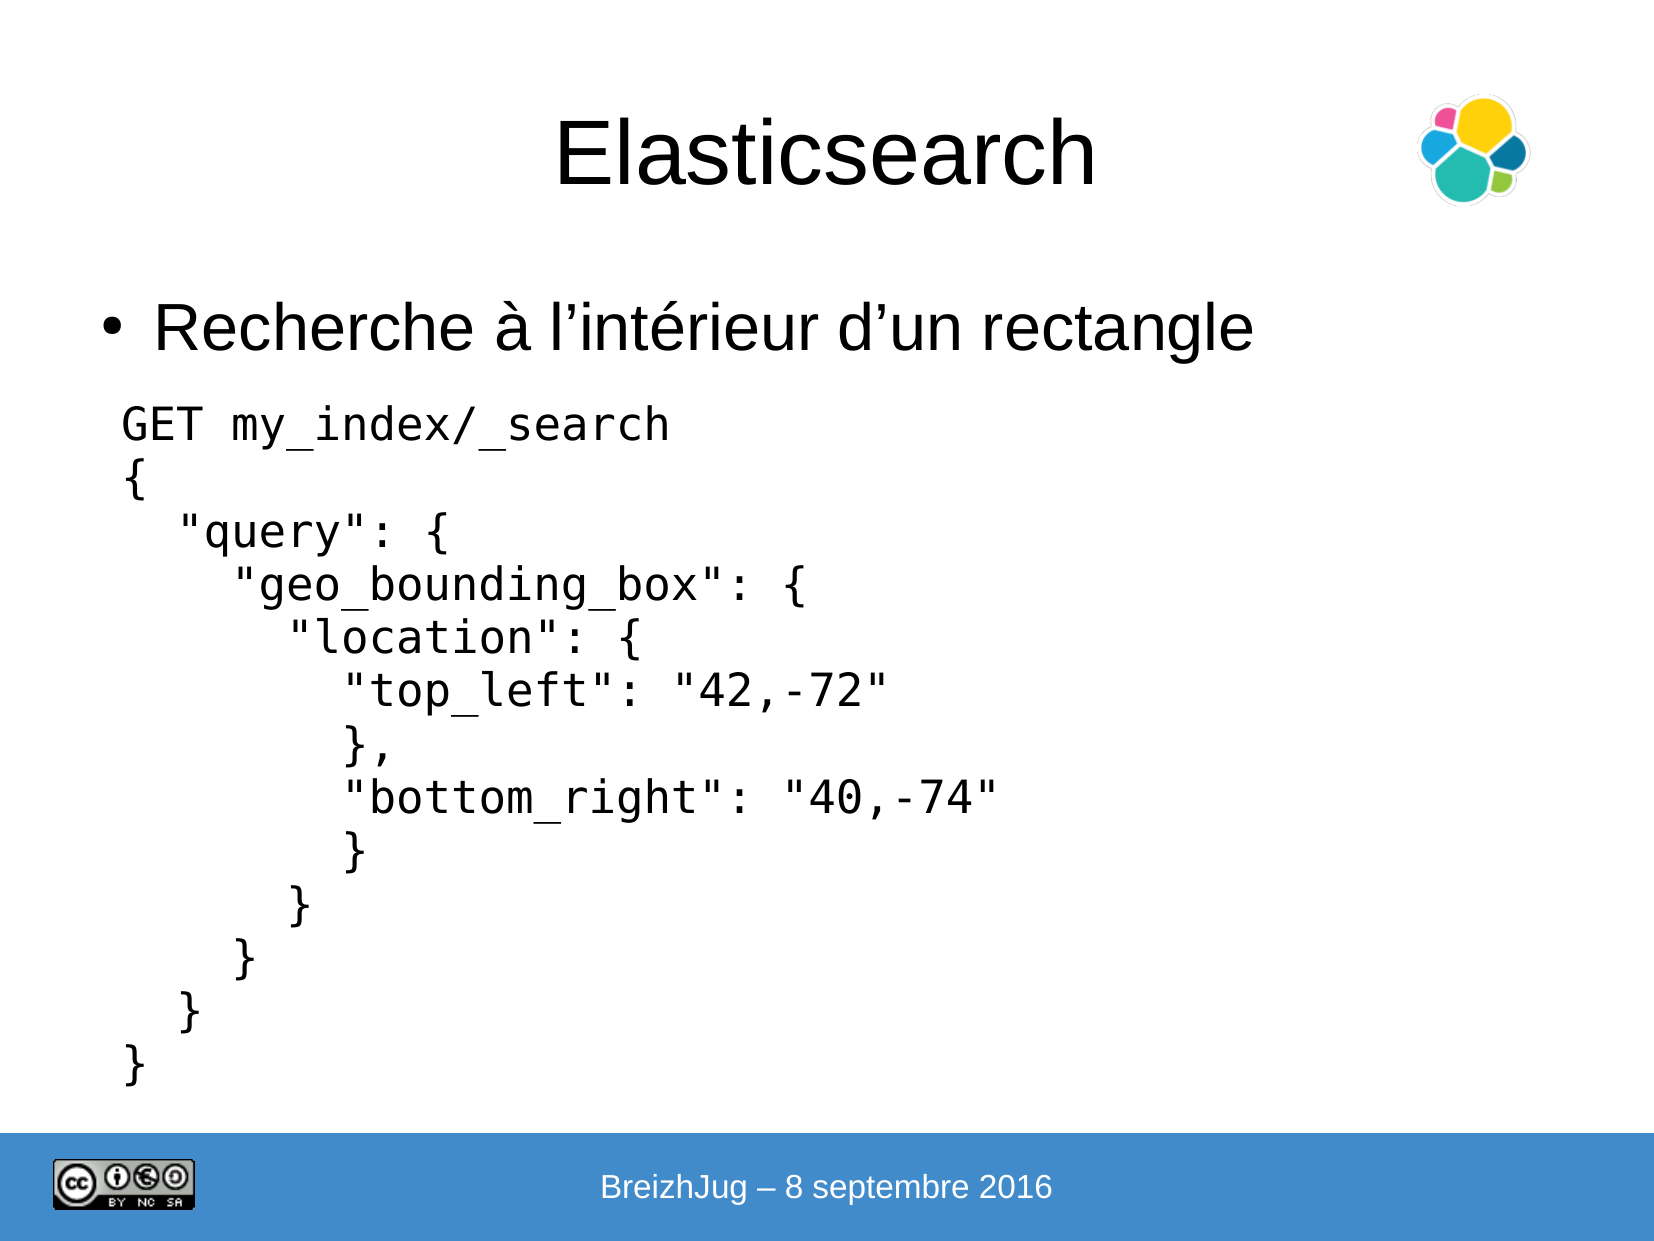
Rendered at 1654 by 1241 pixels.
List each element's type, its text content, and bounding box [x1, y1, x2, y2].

picture [53, 1159, 195, 1210]
list Recherche à l’intérieur d’un rectangle [82, 290, 1571, 1010]
title Elasticsearch [82, 49, 1571, 257]
picture [1417, 94, 1536, 207]
text_box GET my_index/_search { "query": { "geo_bounding_box": { "location": { "top_left": "42,-72" }, "bottom_right": "40,-74" } } } } } [106, 390, 1536, 1098]
